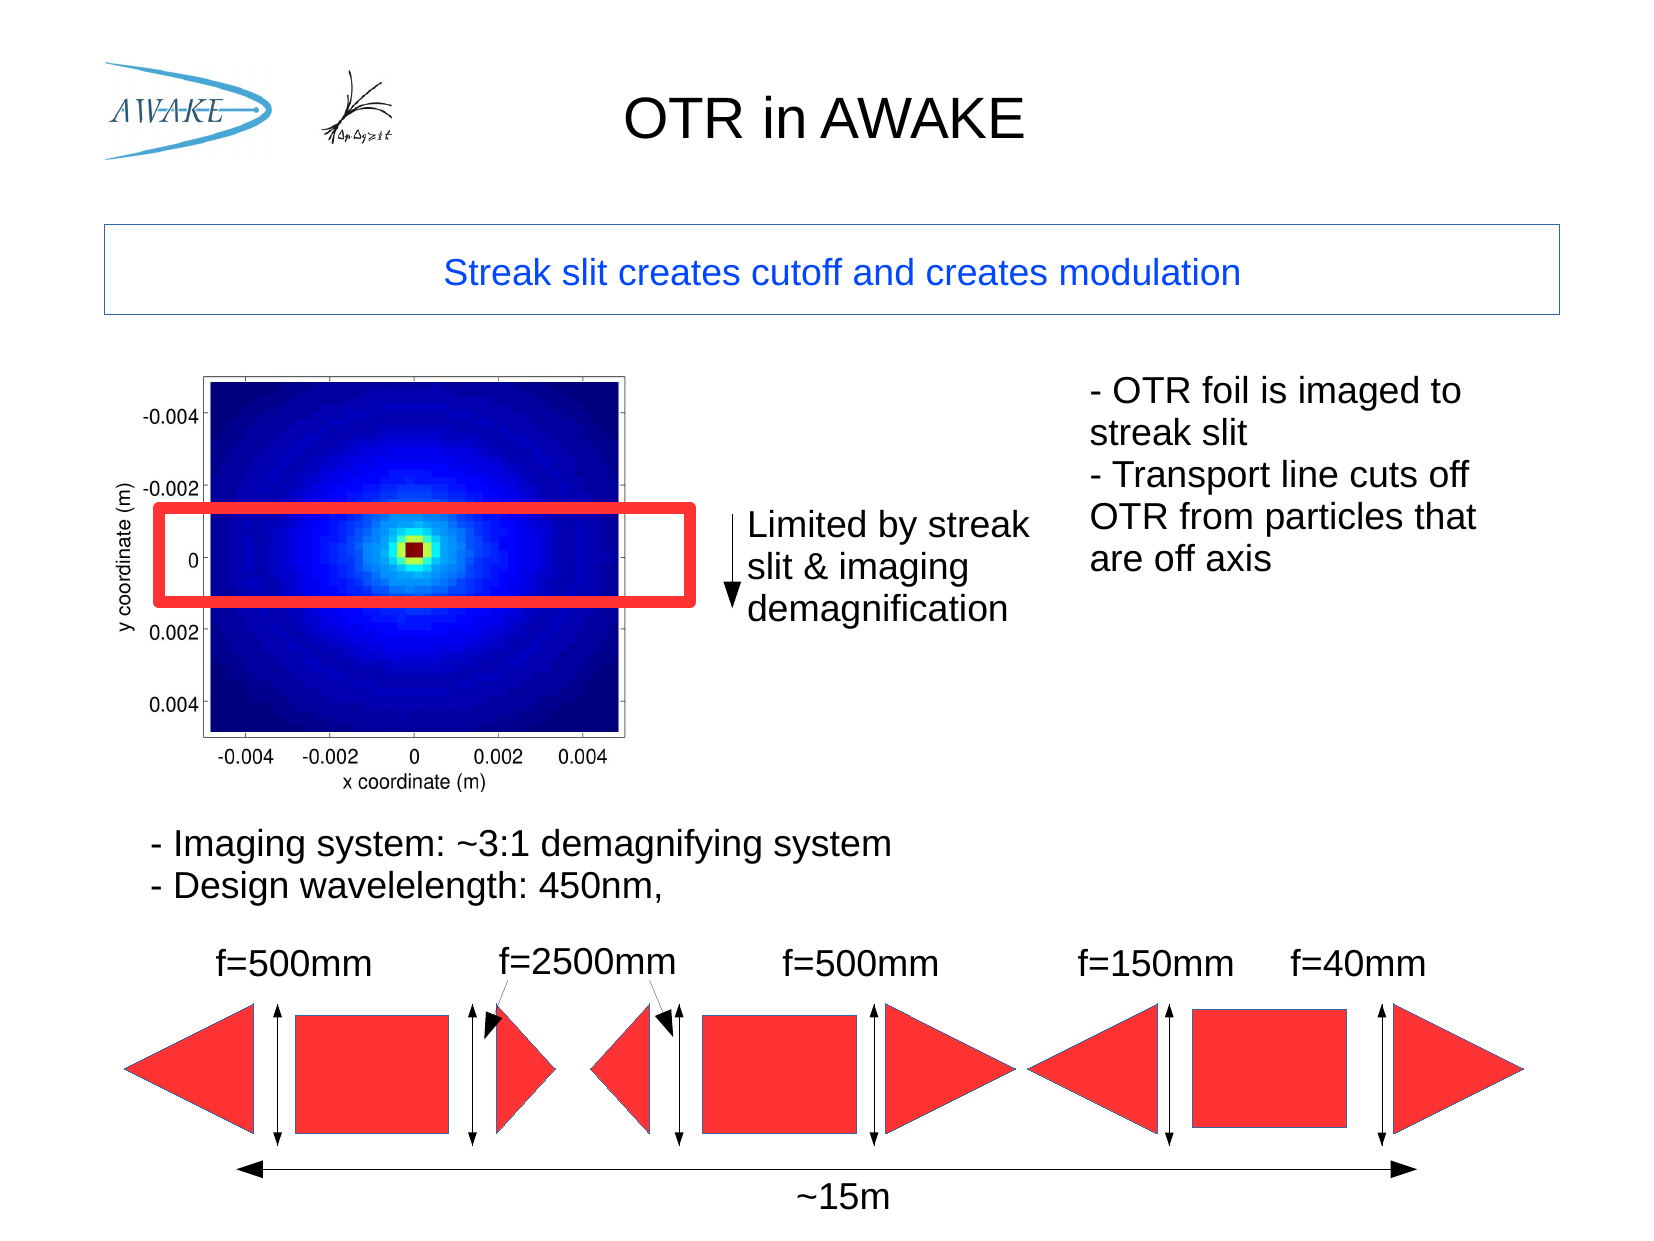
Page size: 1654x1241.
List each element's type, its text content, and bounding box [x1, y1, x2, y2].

text_box Streak slit creates cutoff and creates modulation [134, 240, 1515, 339]
text_box f=150mm [1062, 934, 1252, 992]
text_box f=500mm [767, 934, 957, 992]
picture [165, 514, 679, 596]
text_box [1027, 1003, 1158, 1134]
text_box [496, 1006, 556, 1134]
text_box f=40mm [1275, 934, 1465, 992]
text_box ~15m [781, 1168, 1065, 1226]
picture [318, 70, 374, 144]
text_box Limited by streak slit & imaging demagnification [732, 496, 1052, 637]
text_box [702, 1015, 857, 1134]
text_box - Imaging system: ~3:1 demagnifying system - Design wavelelength: 450nm, [125, 815, 1489, 915]
text_box [885, 1003, 1016, 1134]
text_box [124, 1003, 254, 1134]
text_box f=500mm [200, 934, 390, 992]
text_box - OTR foil is imaged to streak slit - Transport line cuts off OTR from particles that are off axis [1074, 361, 1548, 587]
text_box OTR in AWAKE [374, 49, 1275, 180]
text_box [295, 1015, 449, 1134]
text_box [1192, 1009, 1347, 1128]
text_box f=2500mm [484, 933, 709, 990]
text_box [1393, 1003, 1524, 1134]
picture [105, 62, 272, 160]
text_box [590, 1003, 650, 1134]
picture [106, 343, 679, 792]
